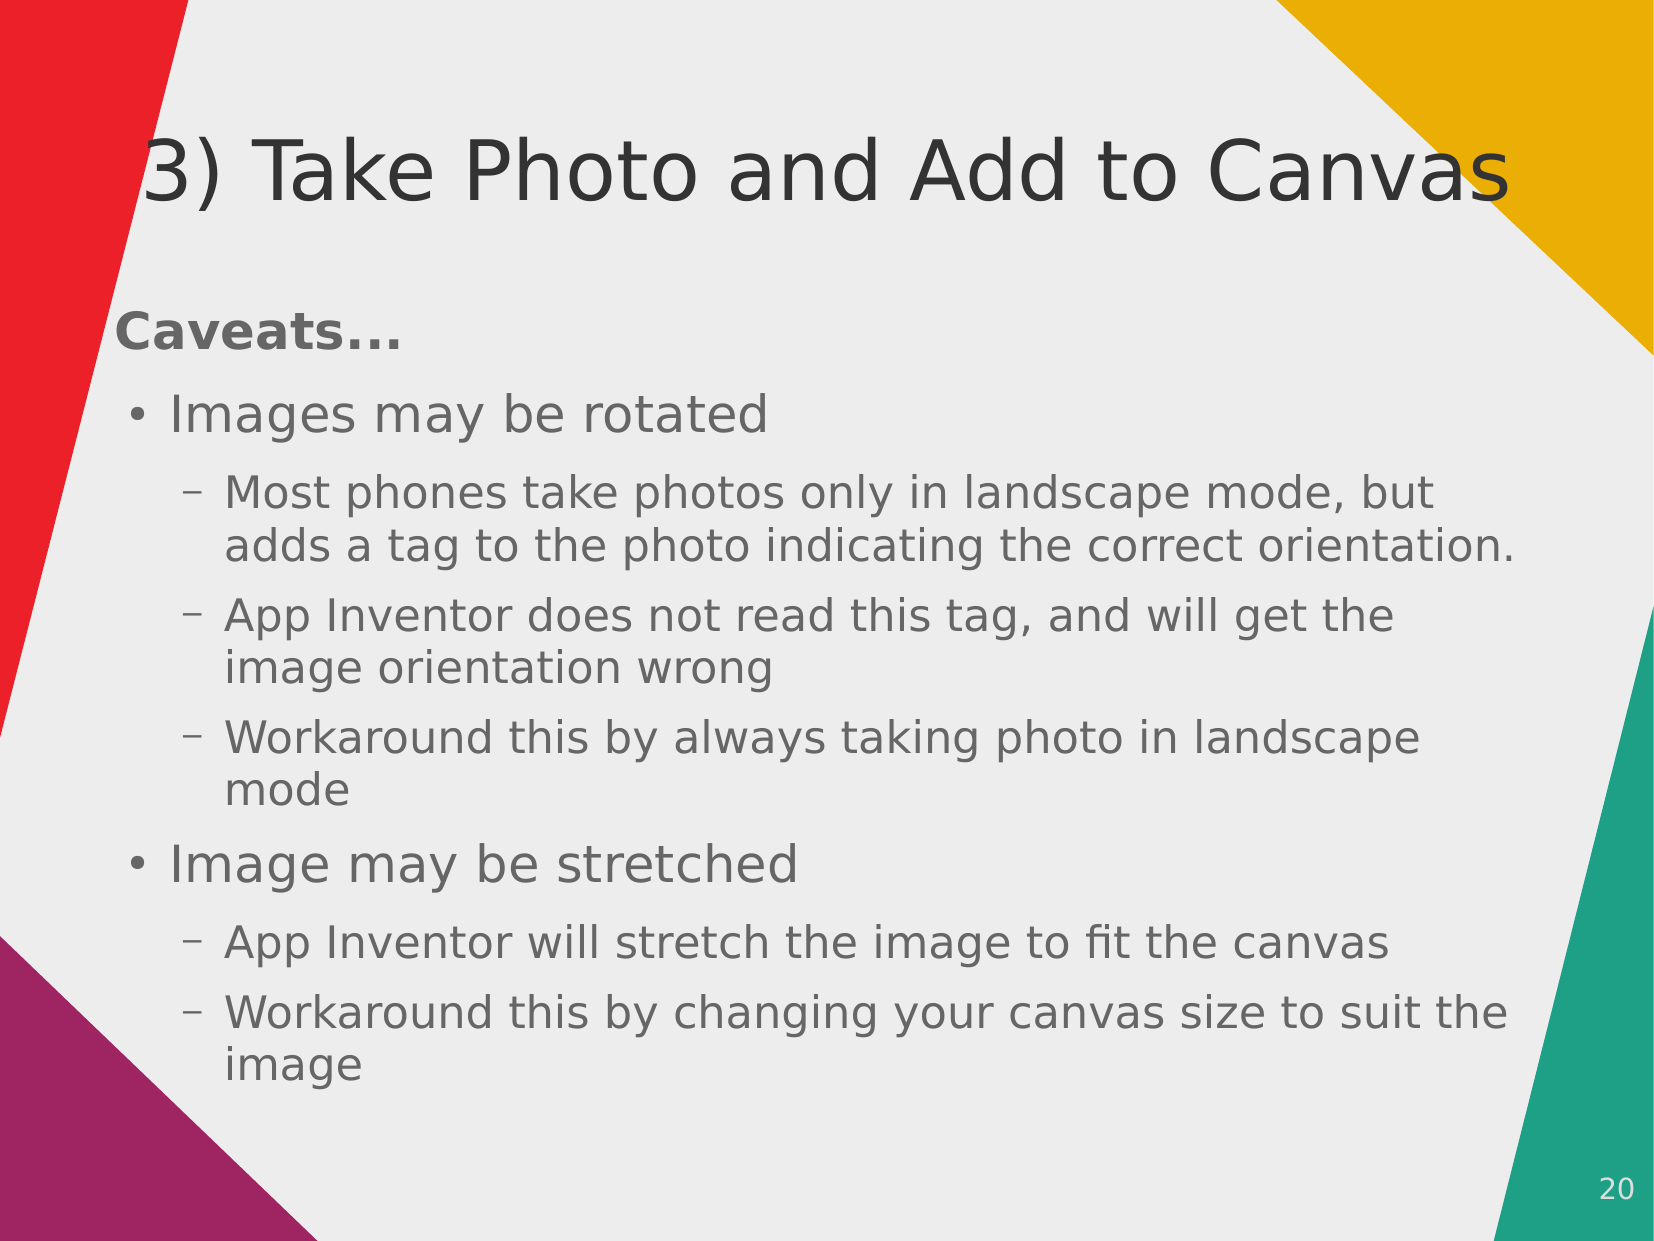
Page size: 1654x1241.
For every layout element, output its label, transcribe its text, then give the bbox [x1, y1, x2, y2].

title 3) Take Photo and Add to Canvas [114, 73, 1539, 271]
list Caveats... Images may be rotated Most phones take photos only in landscape mode, but adds a tag to the photo indicating the correct orientation. App Inventor does not read this tag, and will get the image orientation wrong Workaround this by always taking photo in landscape mode Image may be stretched App Inventor will stretch the image to fit the canvas Workaround this by changing your canvas size to suit the image [114, 302, 1539, 1123]
